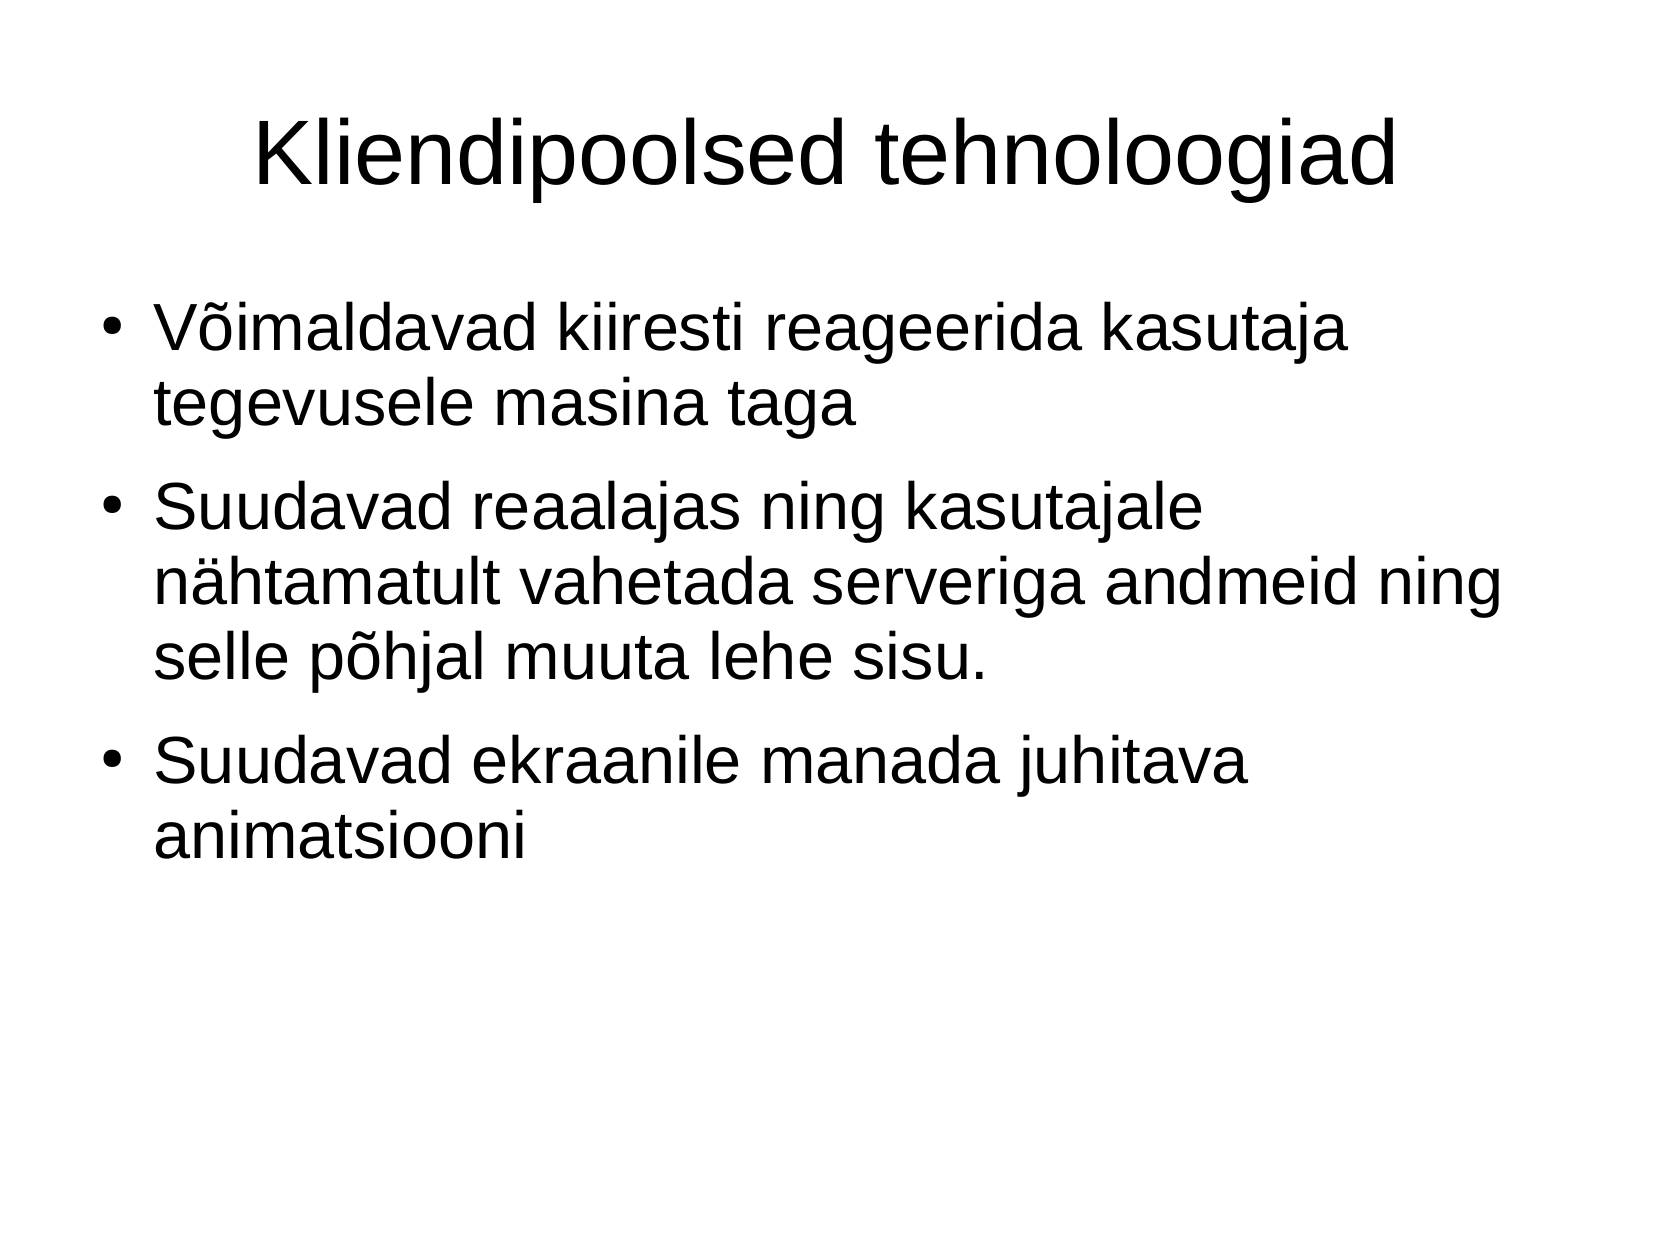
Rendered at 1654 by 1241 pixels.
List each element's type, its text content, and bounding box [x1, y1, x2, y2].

list Võimaldavad kiiresti reageerida kasutaja tegevusele masina taga Suudavad reaalajas ning kasutajale nähtamatult vahetada serveriga andmeid ning selle põhjal muuta lehe sisu. Suudavad ekraanile manada juhitava animatsiooni [82, 290, 1571, 1094]
title Kliendipoolsed tehnoloogiad [82, 56, 1571, 250]
